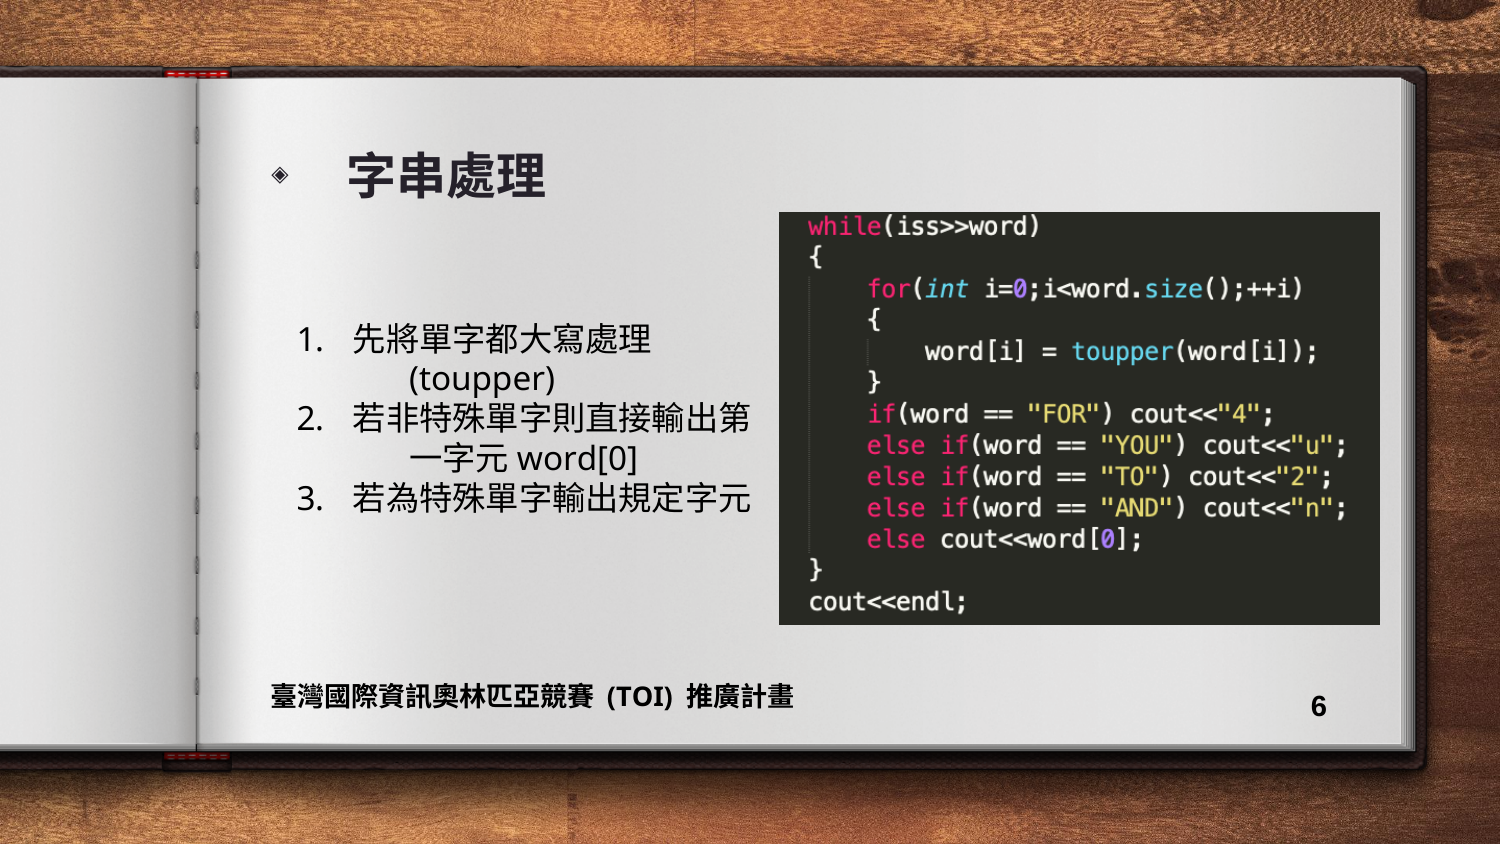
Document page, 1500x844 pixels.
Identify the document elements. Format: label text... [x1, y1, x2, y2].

text_box 先將單字都大寫處理(toupper) 若非特殊單字則直接輸出第一字元word[0] 若為特殊單字輸出規定字元 [282, 310, 775, 525]
text_box [1295, 672, 1386, 737]
text_box 字串處理 [256, 129, 1080, 219]
picture [779, 212, 1380, 625]
